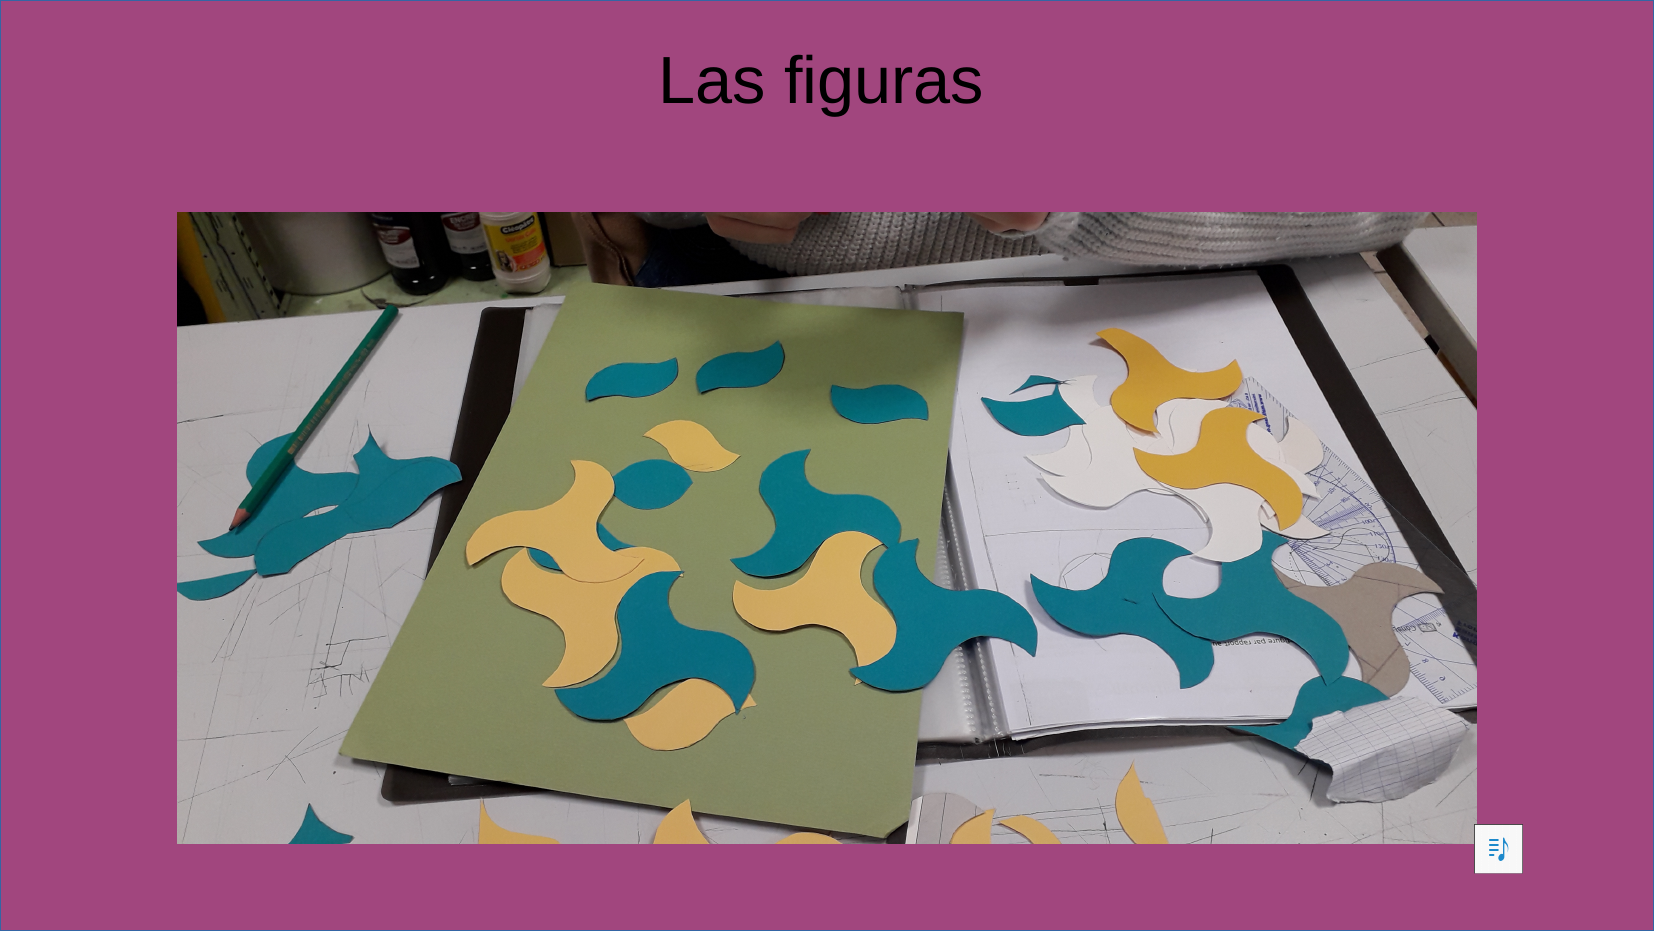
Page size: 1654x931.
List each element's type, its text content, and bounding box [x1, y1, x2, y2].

text_box Las figuras [643, 35, 1010, 126]
picture [177, 212, 1477, 844]
text_box [0, 0, 1654, 931]
